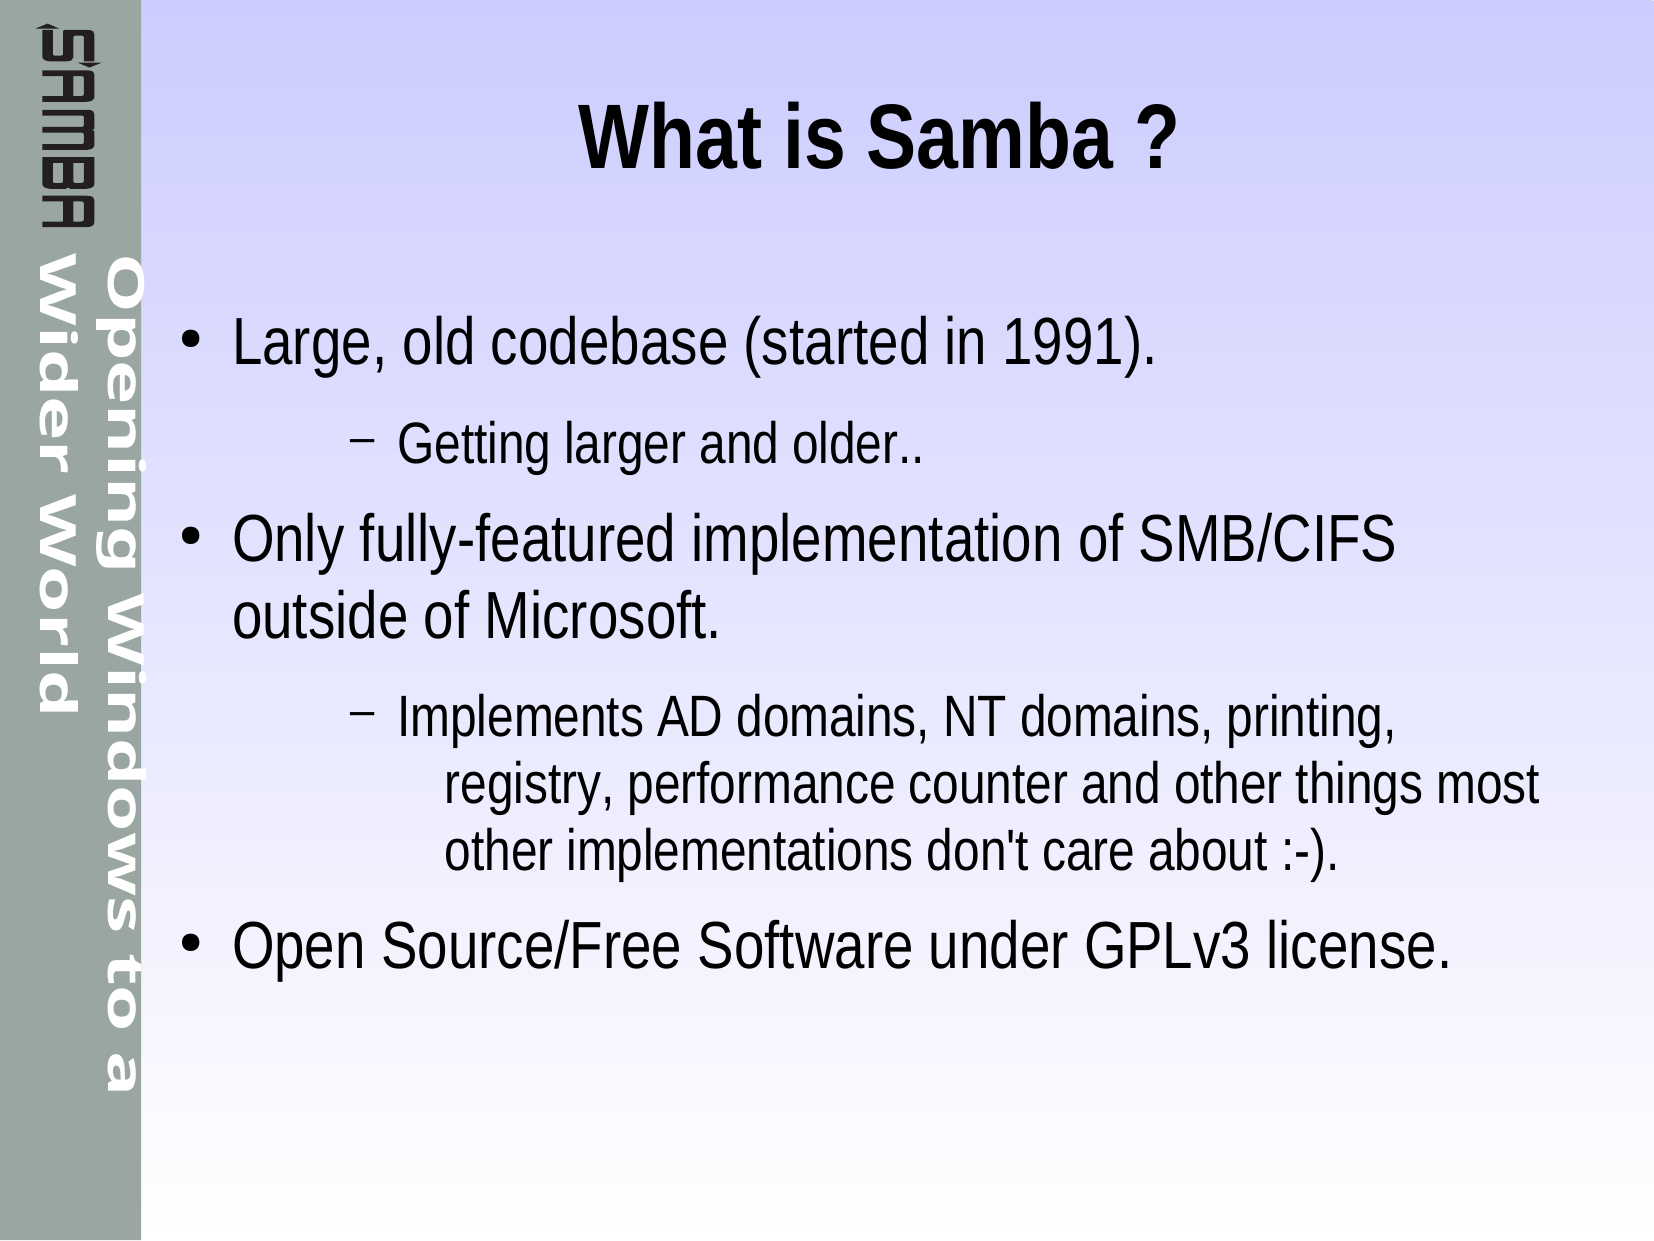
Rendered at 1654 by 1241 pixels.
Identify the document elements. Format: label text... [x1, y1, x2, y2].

list Large, old codebase (started in 1991). Getting larger and older.. Only fully-featured implementation of SMB/CIFS outside of Microsoft. Implements AD domains, NT domains, printing, registry, performance counter and other things most other implementations don't care about :-). Open Source/Free Software under GPLv3 license. [161, 302, 1574, 1211]
title What is Samba ? [173, 31, 1586, 239]
